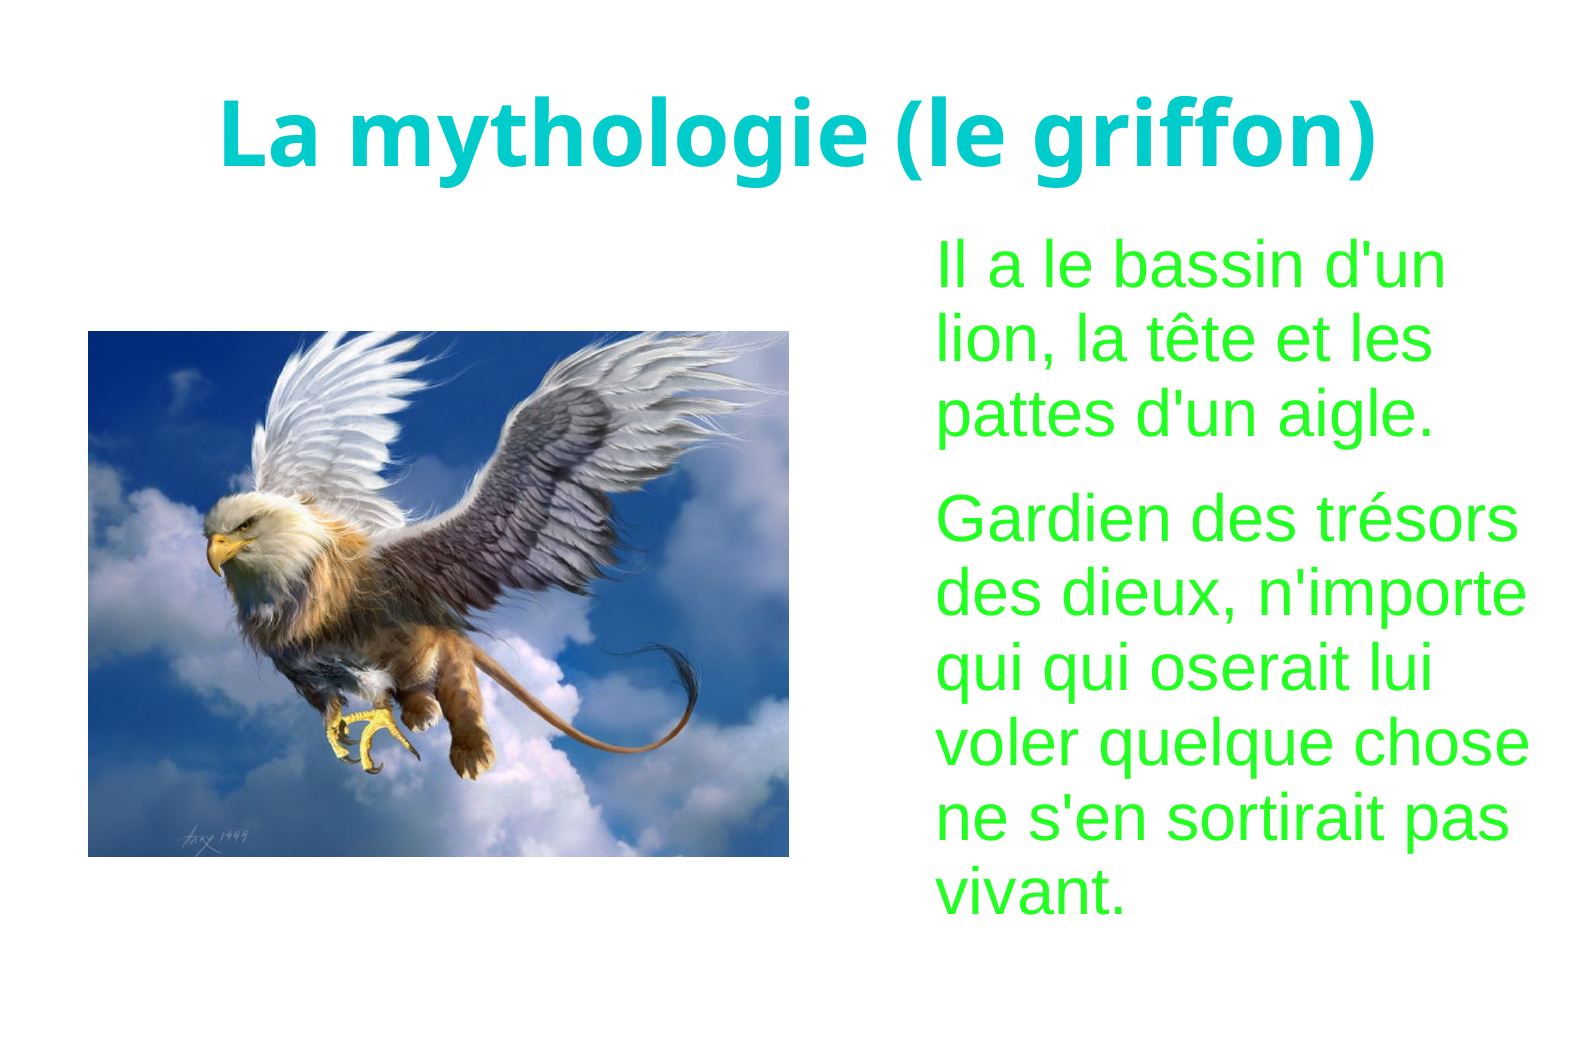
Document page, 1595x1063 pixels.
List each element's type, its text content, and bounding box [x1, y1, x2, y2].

picture [88, 331, 789, 857]
title La mythologie (le griffon) [79, 47, 1515, 215]
list Il a le bassin d'un lion, la tête et les pattes d'un aigle. Gardien des trésors des dieux, n'importe qui qui oserait lui voler quelque chose ne s'en sortirait pas vivant. [864, 226, 1565, 930]
